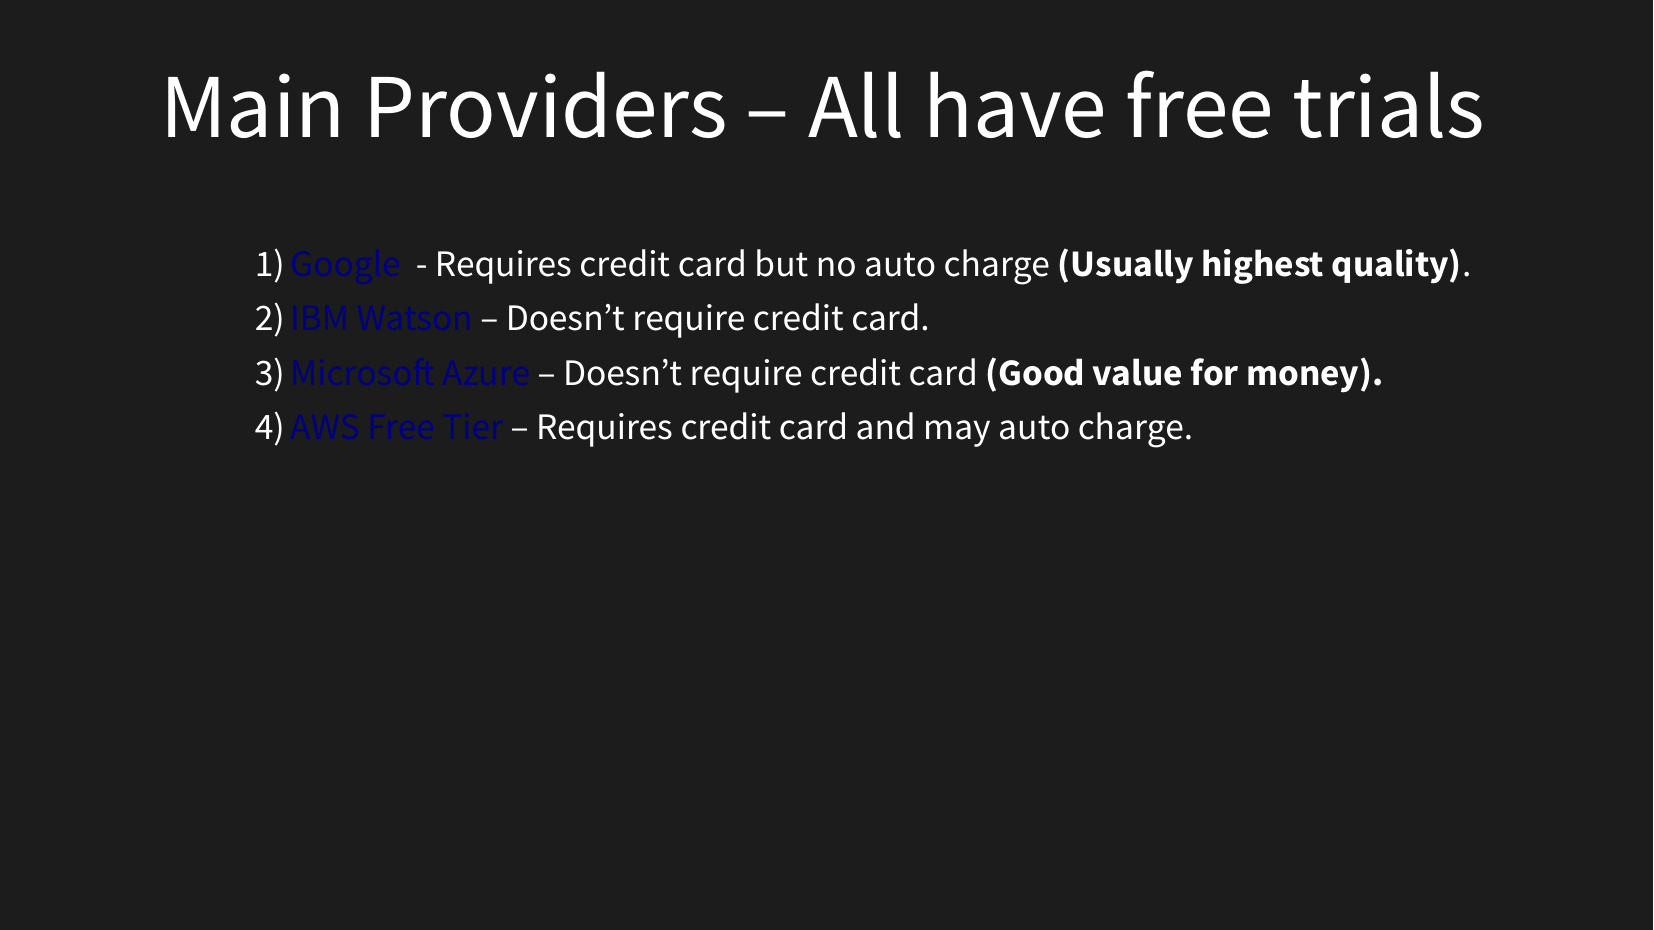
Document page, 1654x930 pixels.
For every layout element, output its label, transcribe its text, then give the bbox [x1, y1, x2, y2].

title Main Providers – All have free trials [0, 14, 1651, 195]
text_box Google - Requires credit card but no auto charge (Usually highest quality). IBM Watson – Doesn’t require credit card. Microsoft Azure – Doesn’t require credit card (Good value for money). AWS Free Tier – Requires credit card and may auto charge. [240, 225, 1546, 458]
